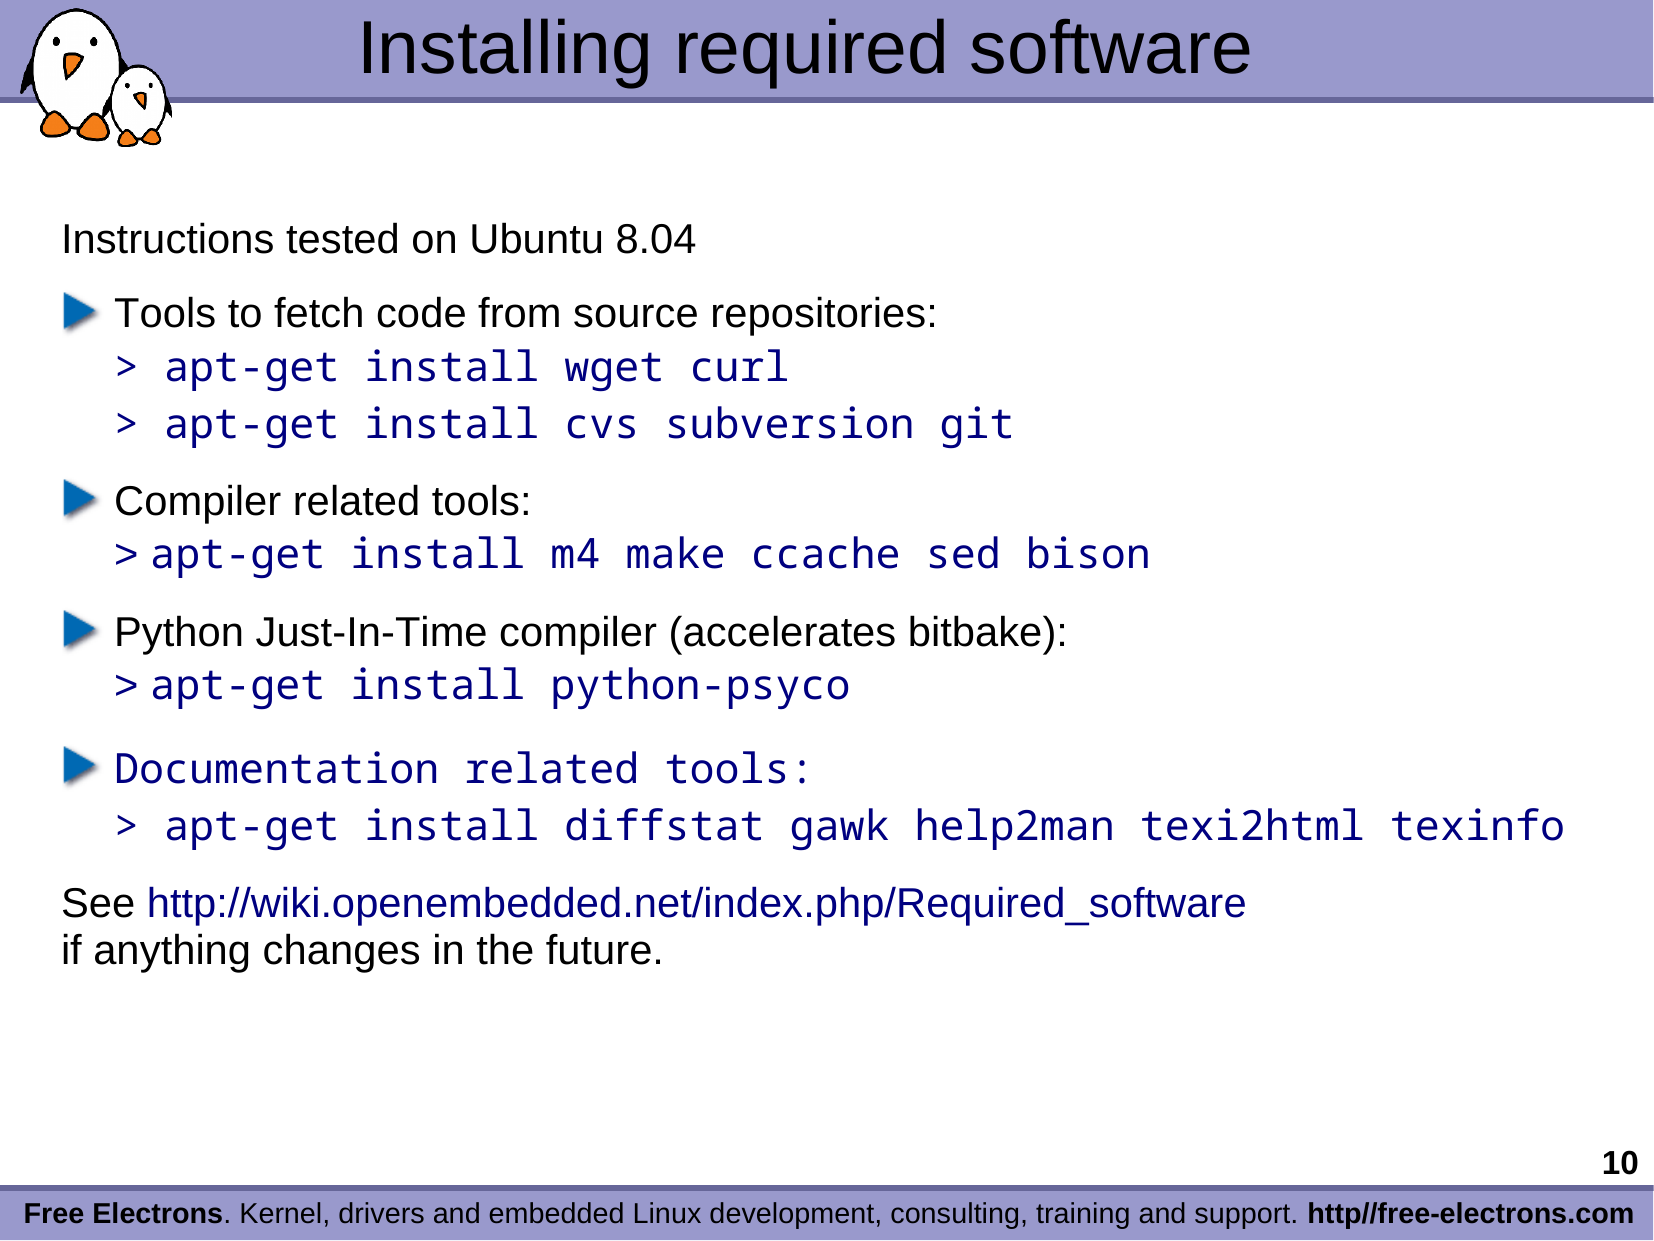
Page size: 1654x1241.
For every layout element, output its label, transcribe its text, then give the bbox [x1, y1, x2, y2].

list Instructions tested on Ubuntu 8.04 Tools to fetch code from source repositories: > apt-get install wget curl > apt-get install cvs subversion git Compiler related tools: > apt-get install m4 make ccache sed bison Python Just-In-Time compiler (accelerates bitbake): > apt-get install python-psyco Documentation related tools: > apt-get install diffstat gawk help2man texi2html texinfo See http://wiki.openembedded.net/index.php/Required_software if anything changes in the future. [43, 216, 1590, 1066]
picture [20, 8, 172, 147]
title Installing required software [60, 0, 1551, 96]
